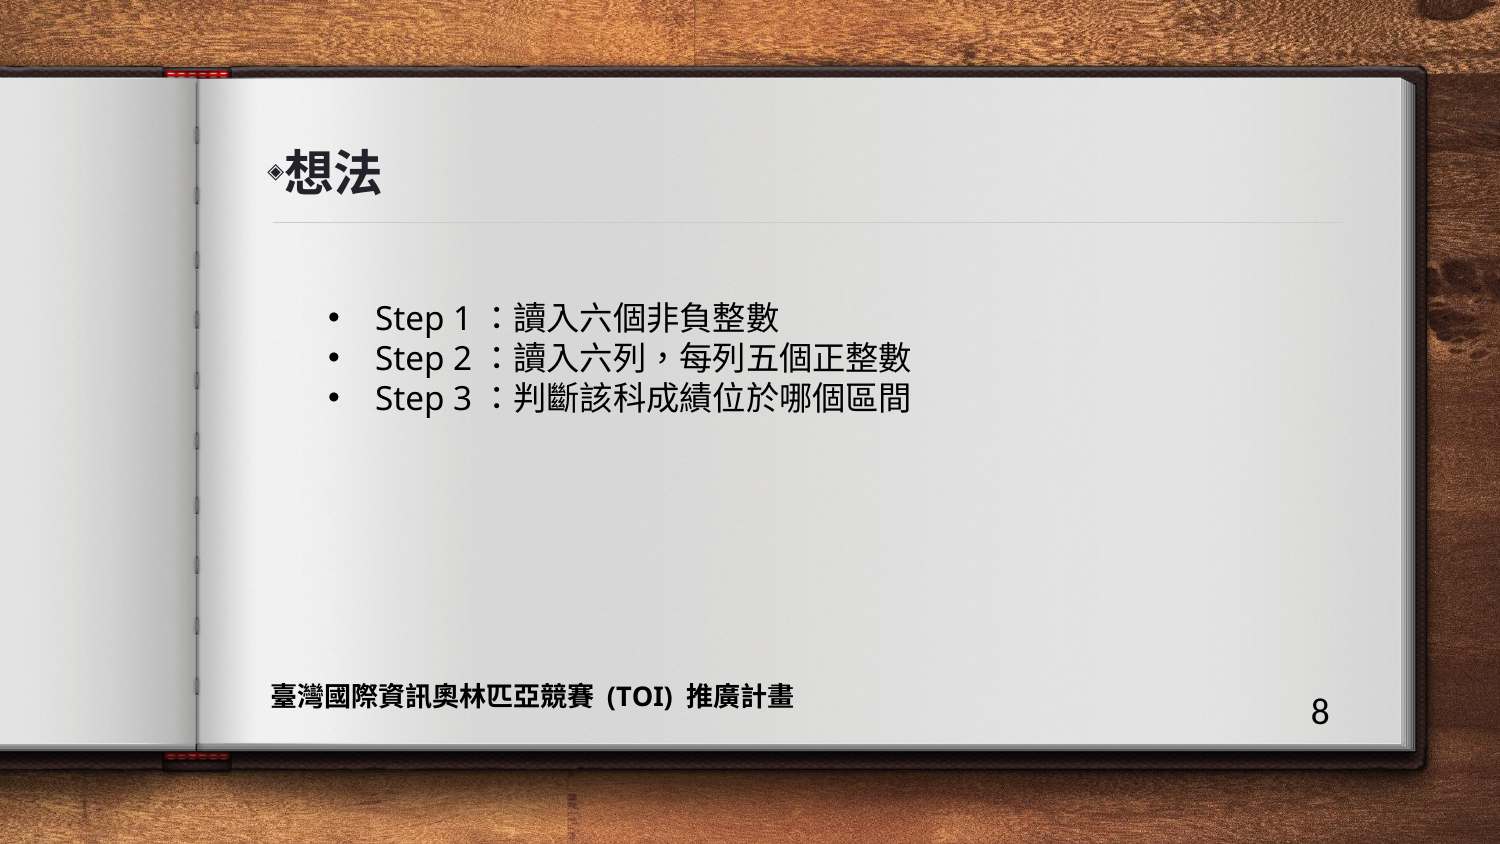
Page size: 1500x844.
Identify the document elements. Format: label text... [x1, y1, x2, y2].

list 想法 [252, 126, 1194, 216]
text_box 8 [1295, 672, 1386, 737]
text_box Step 1：讀入六個非負整數 Step 2：讀入六列，每列五個正整數 Step 3：判斷該科成績位於哪個區間 [313, 289, 1254, 426]
